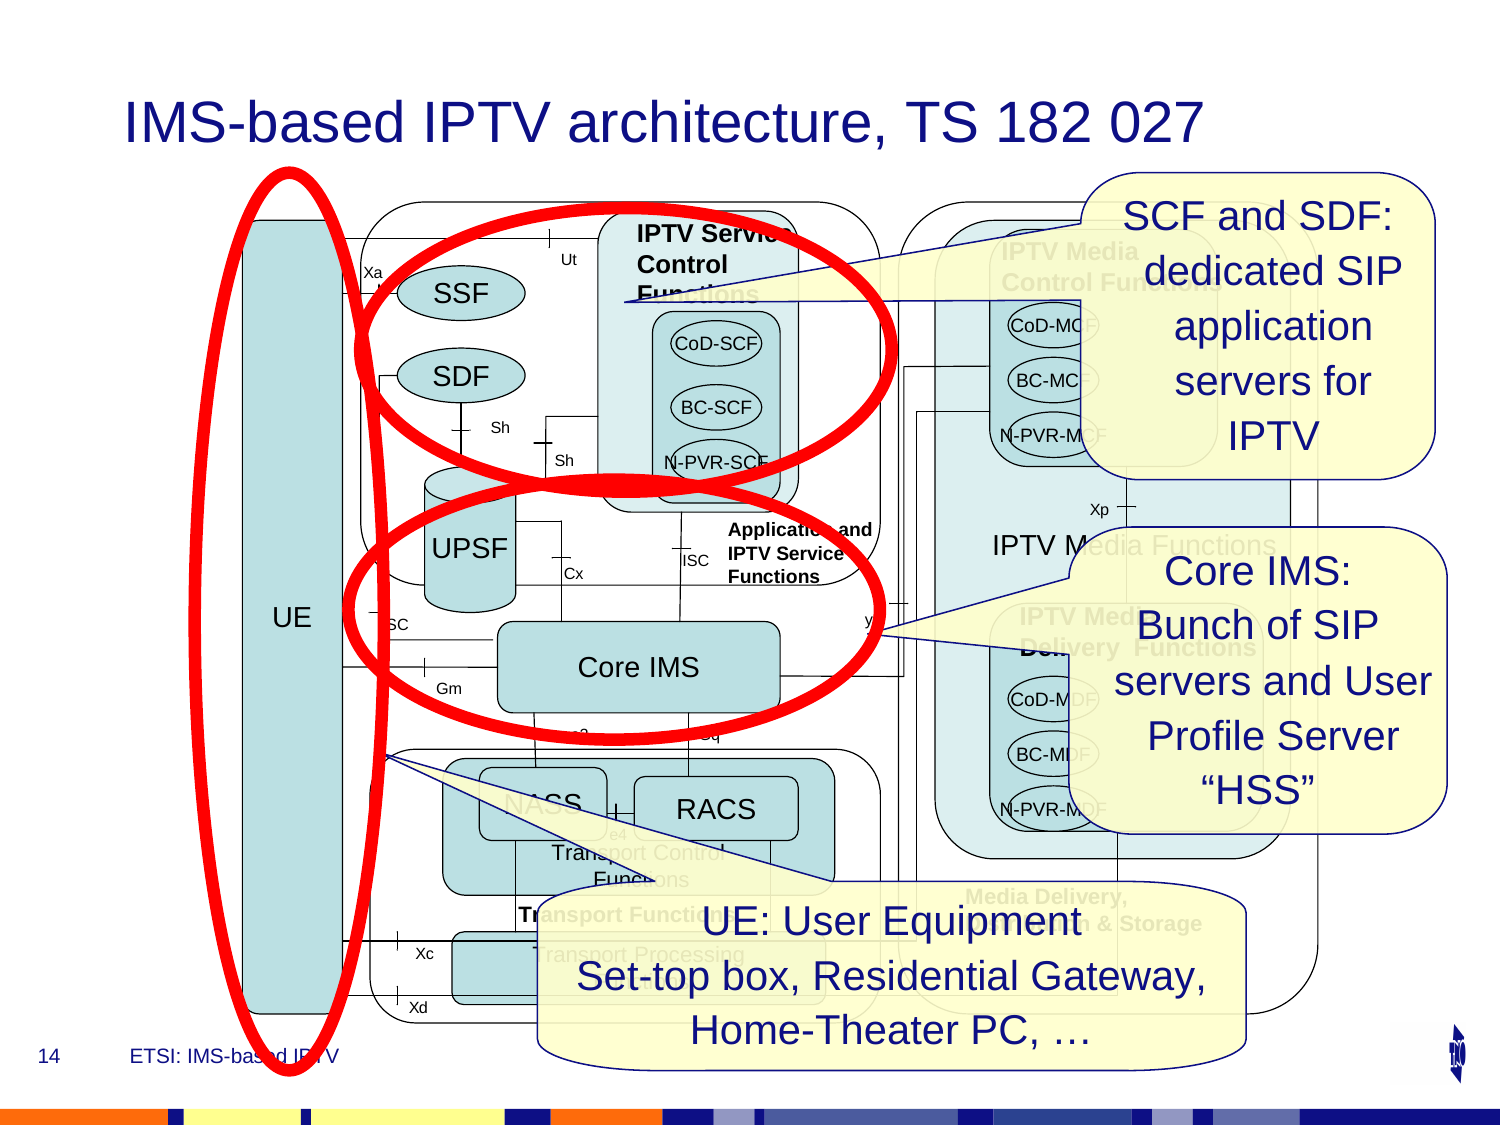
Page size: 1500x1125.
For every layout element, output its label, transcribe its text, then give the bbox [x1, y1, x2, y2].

title IMS-based IPTV architecture, TS 182 027 [123, 90, 1364, 225]
picture [355, 563, 377, 658]
text_box SCF and SDF: dedicated SIP application servers for IPTV [624, 267, 867, 303]
text_box Core IMS: Bunch of SIP servers and User Profile Server “HSS” [882, 527, 1448, 835]
text_box SCF and SDF: dedicated SIP application servers for IPTV [849, 172, 1436, 480]
picture [380, 415, 506, 532]
picture [328, 757, 652, 1047]
picture [201, 180, 376, 1047]
picture [734, 301, 1341, 629]
picture [183, 178, 264, 1047]
picture [386, 636, 1341, 1047]
text_box UE: User Equipment Set-top box, Residential Gateway, Home-Theater PC, … [386, 754, 1247, 1071]
picture [369, 215, 885, 479]
picture [389, 491, 873, 733]
picture [315, 178, 1111, 307]
